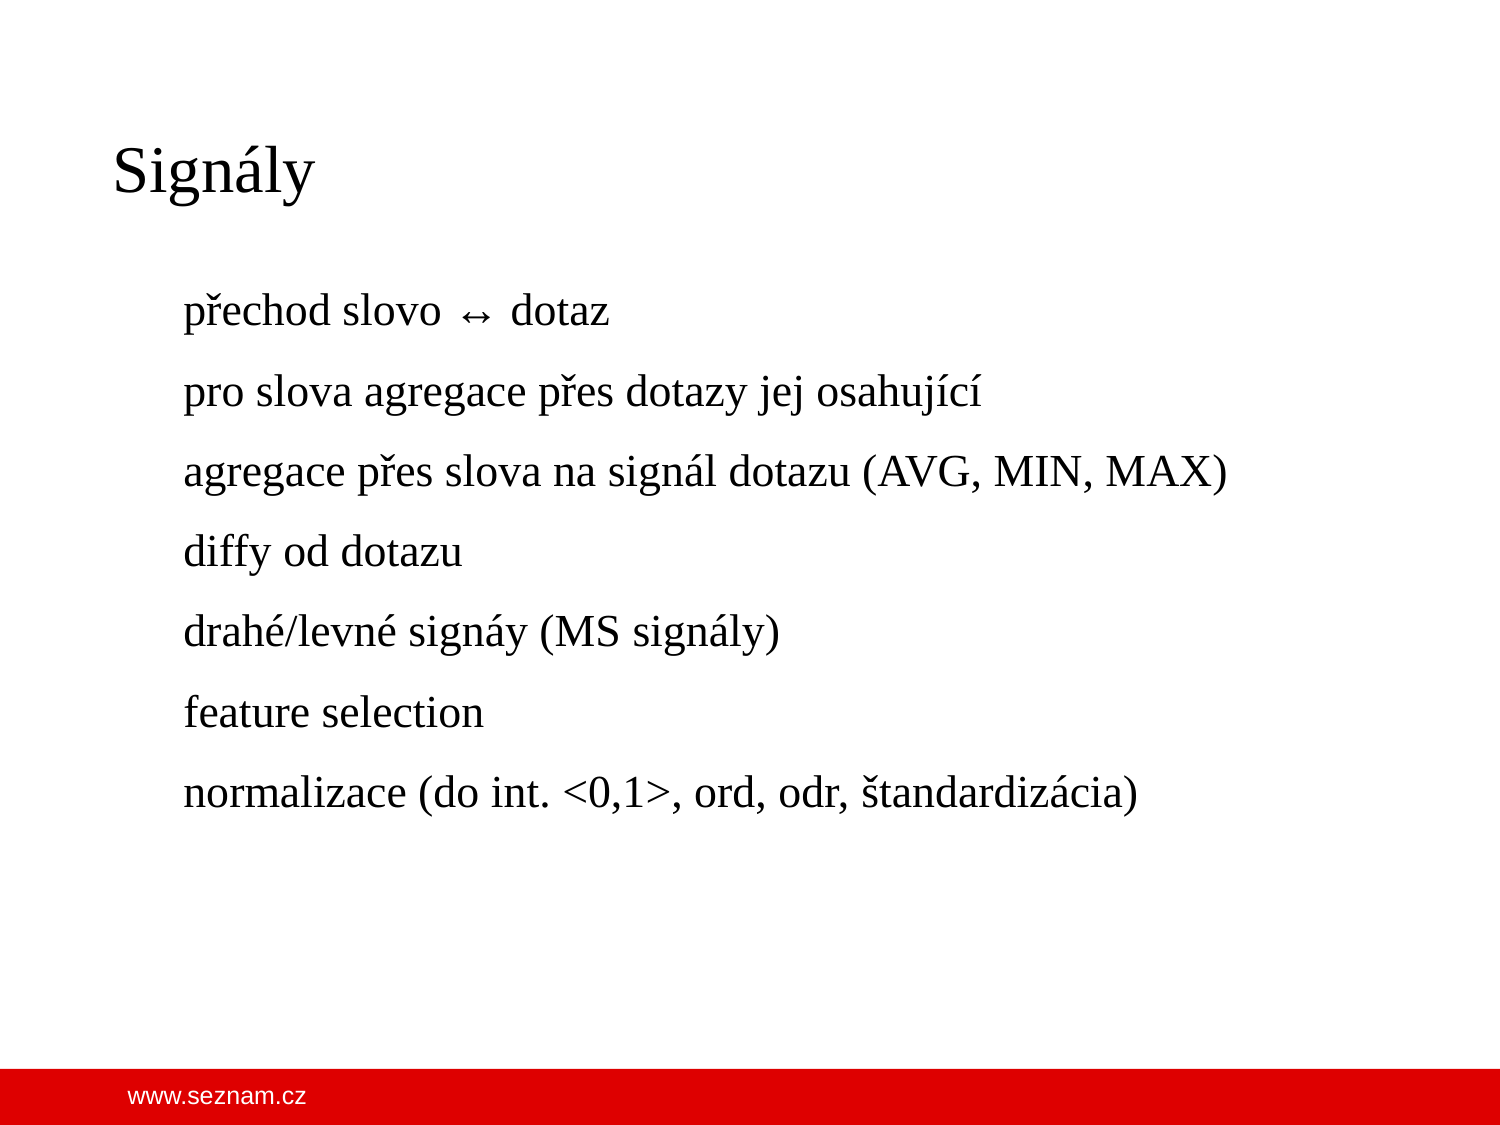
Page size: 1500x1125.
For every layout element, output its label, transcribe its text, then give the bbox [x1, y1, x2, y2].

list přechod slovo ↔ dotaz pro slova agregace přes dotazy jej osahující agregace přes slova na signál dotazu (AVG, MIN, MAX) diffy od dotazu drahé/levné signáy (MS signály) feature selection normalizace (do int. <0,1>, ord, odr, štandardizácia) [112, 285, 1388, 917]
title Signály [112, 84, 1388, 257]
